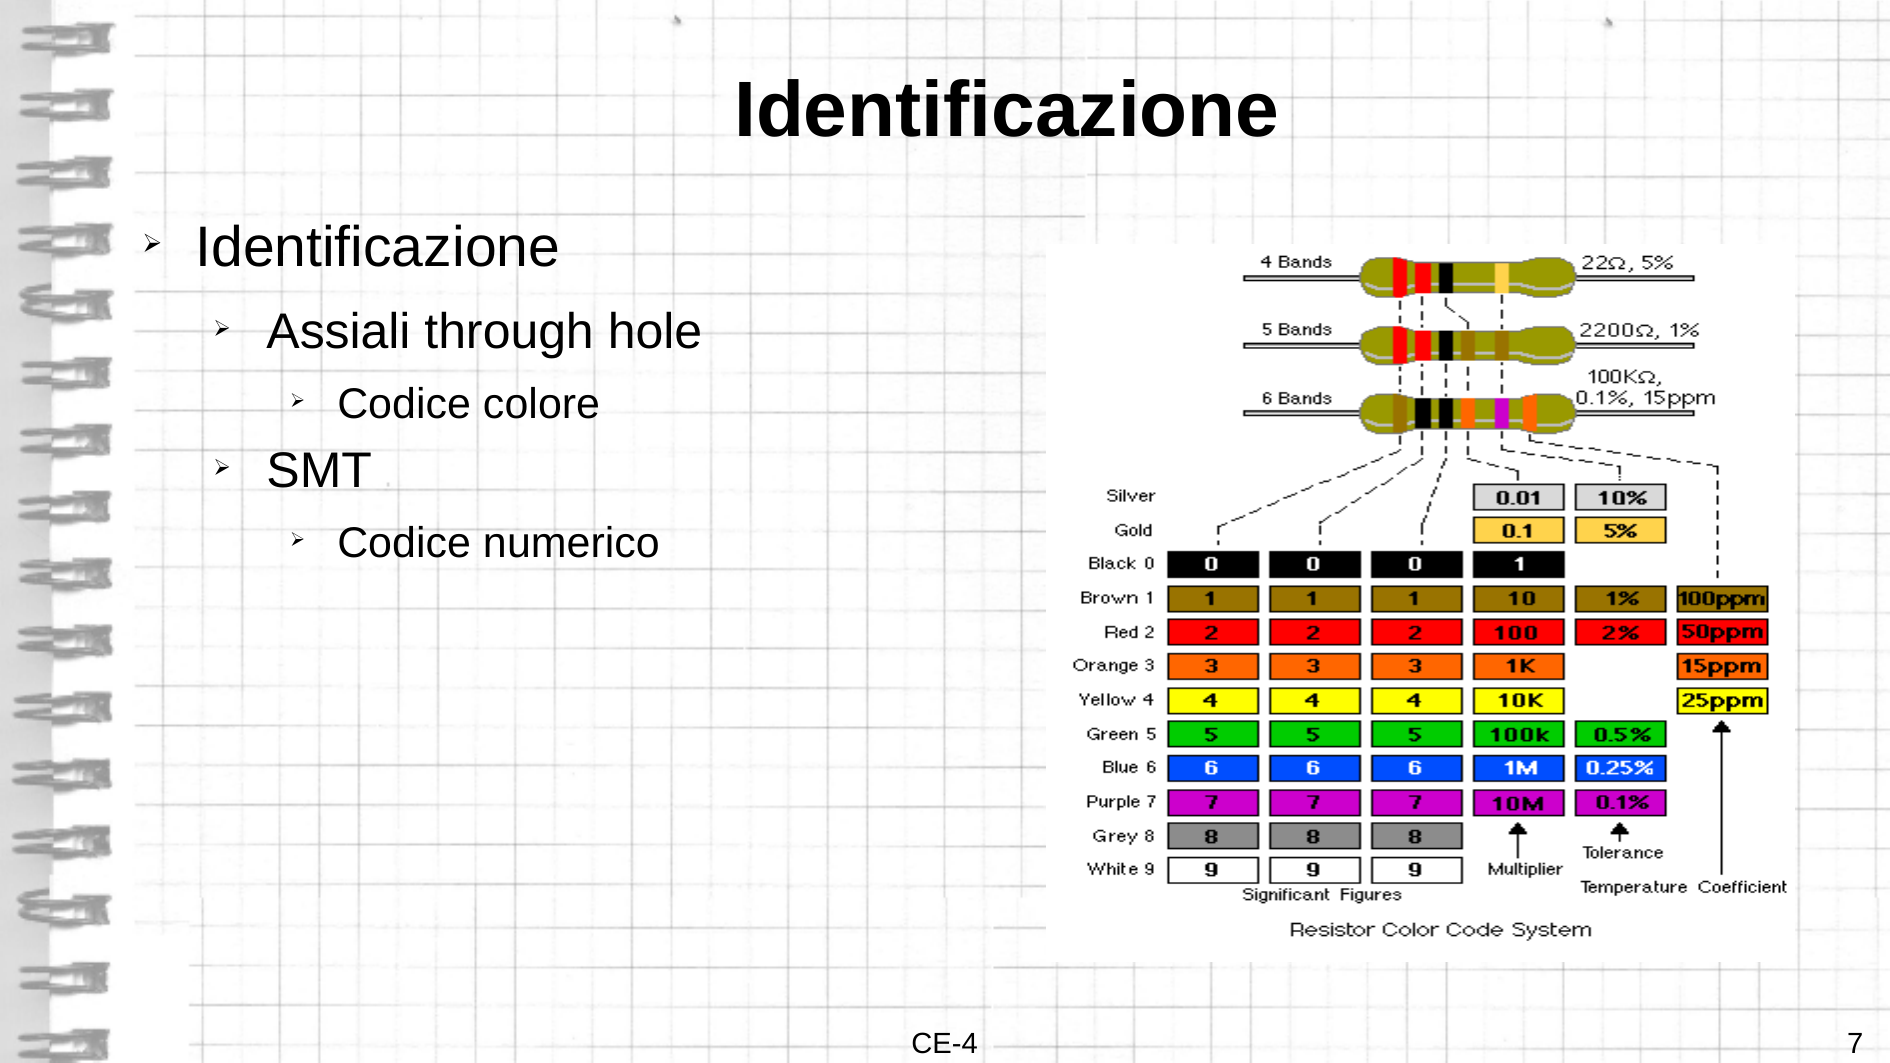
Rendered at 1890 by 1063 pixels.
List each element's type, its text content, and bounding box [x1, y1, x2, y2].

title Identificazione [124, 20, 1890, 198]
picture [0, 0, 1890, 1063]
list Identificazione Assiali through hole Codice colore SMT Codice numerico [124, 214, 1890, 832]
